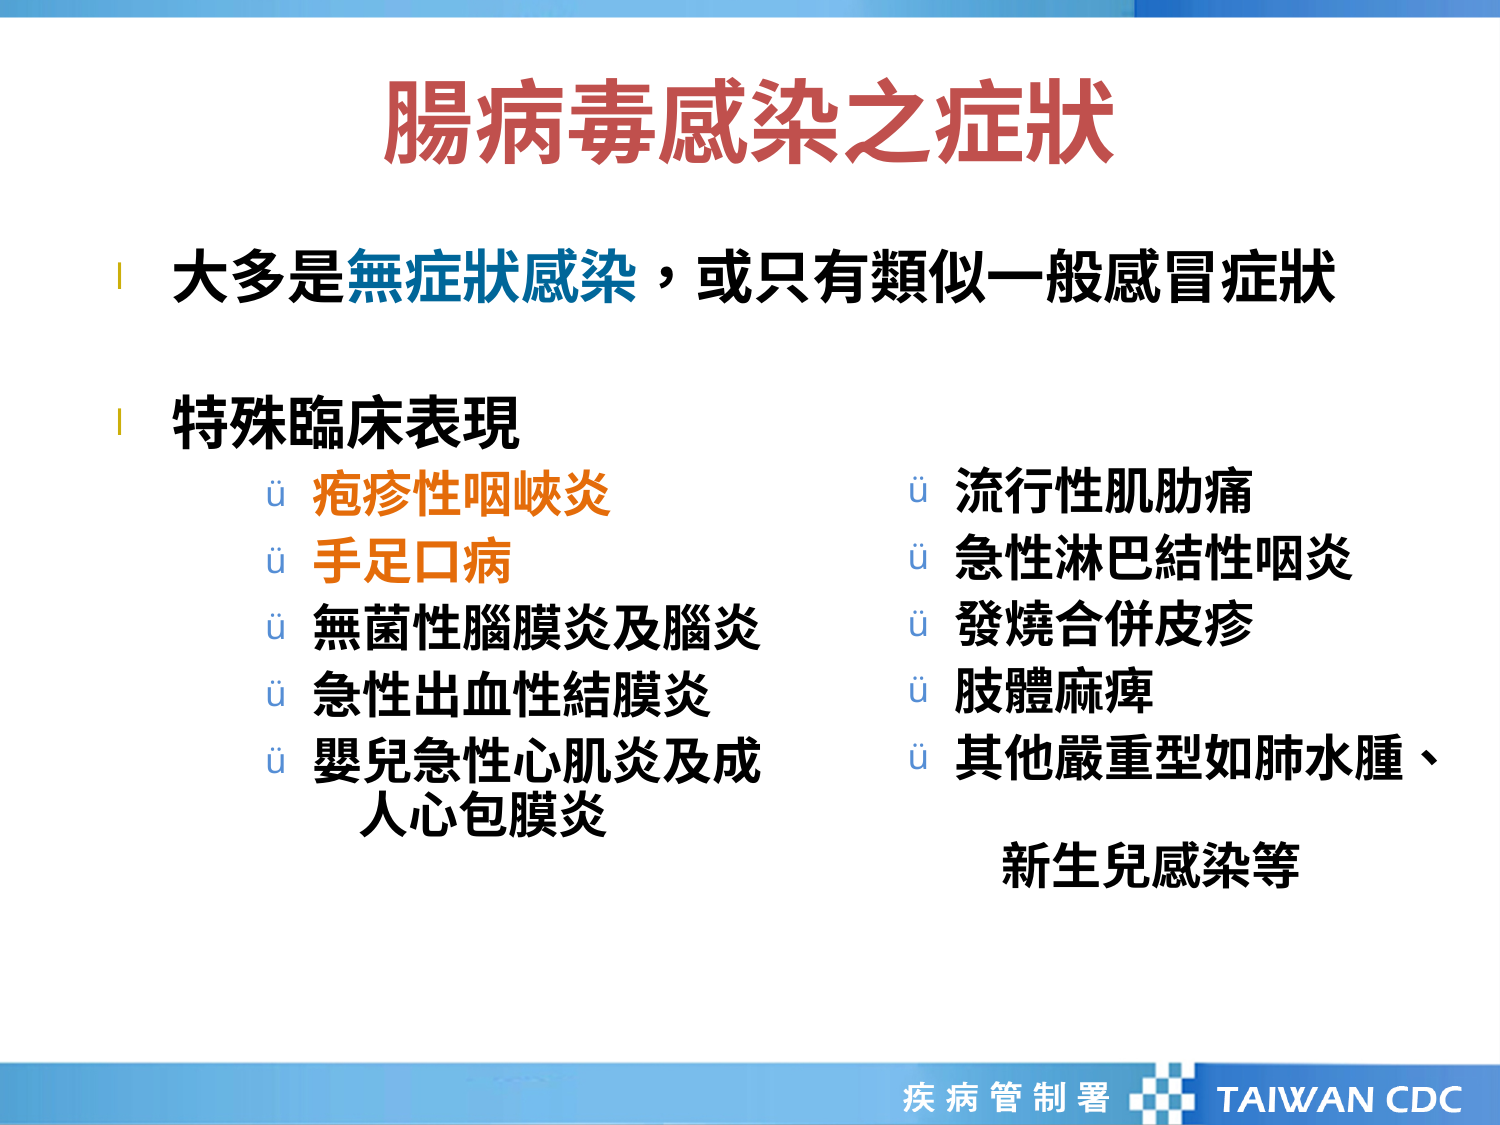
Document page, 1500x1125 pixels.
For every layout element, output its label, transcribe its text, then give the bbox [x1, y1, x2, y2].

list 大多是無症狀感染，或只有類似一般感冒症狀 特殊臨床表現 疱疹性咽峽炎 手足口病 無菌性腦膜炎及腦炎 急性出血性結膜炎 嬰兒急性心肌炎及成 人心包膜炎 [100, 244, 1426, 1020]
text_box 流行性肌肋痛 急性淋巴結性咽炎 發燒合併皮疹 肢體麻痺 其他嚴重型如肺水腫、 新生兒感染等 [743, 458, 1421, 902]
title 腸病毒感染之症狀 [75, 25, 1426, 214]
